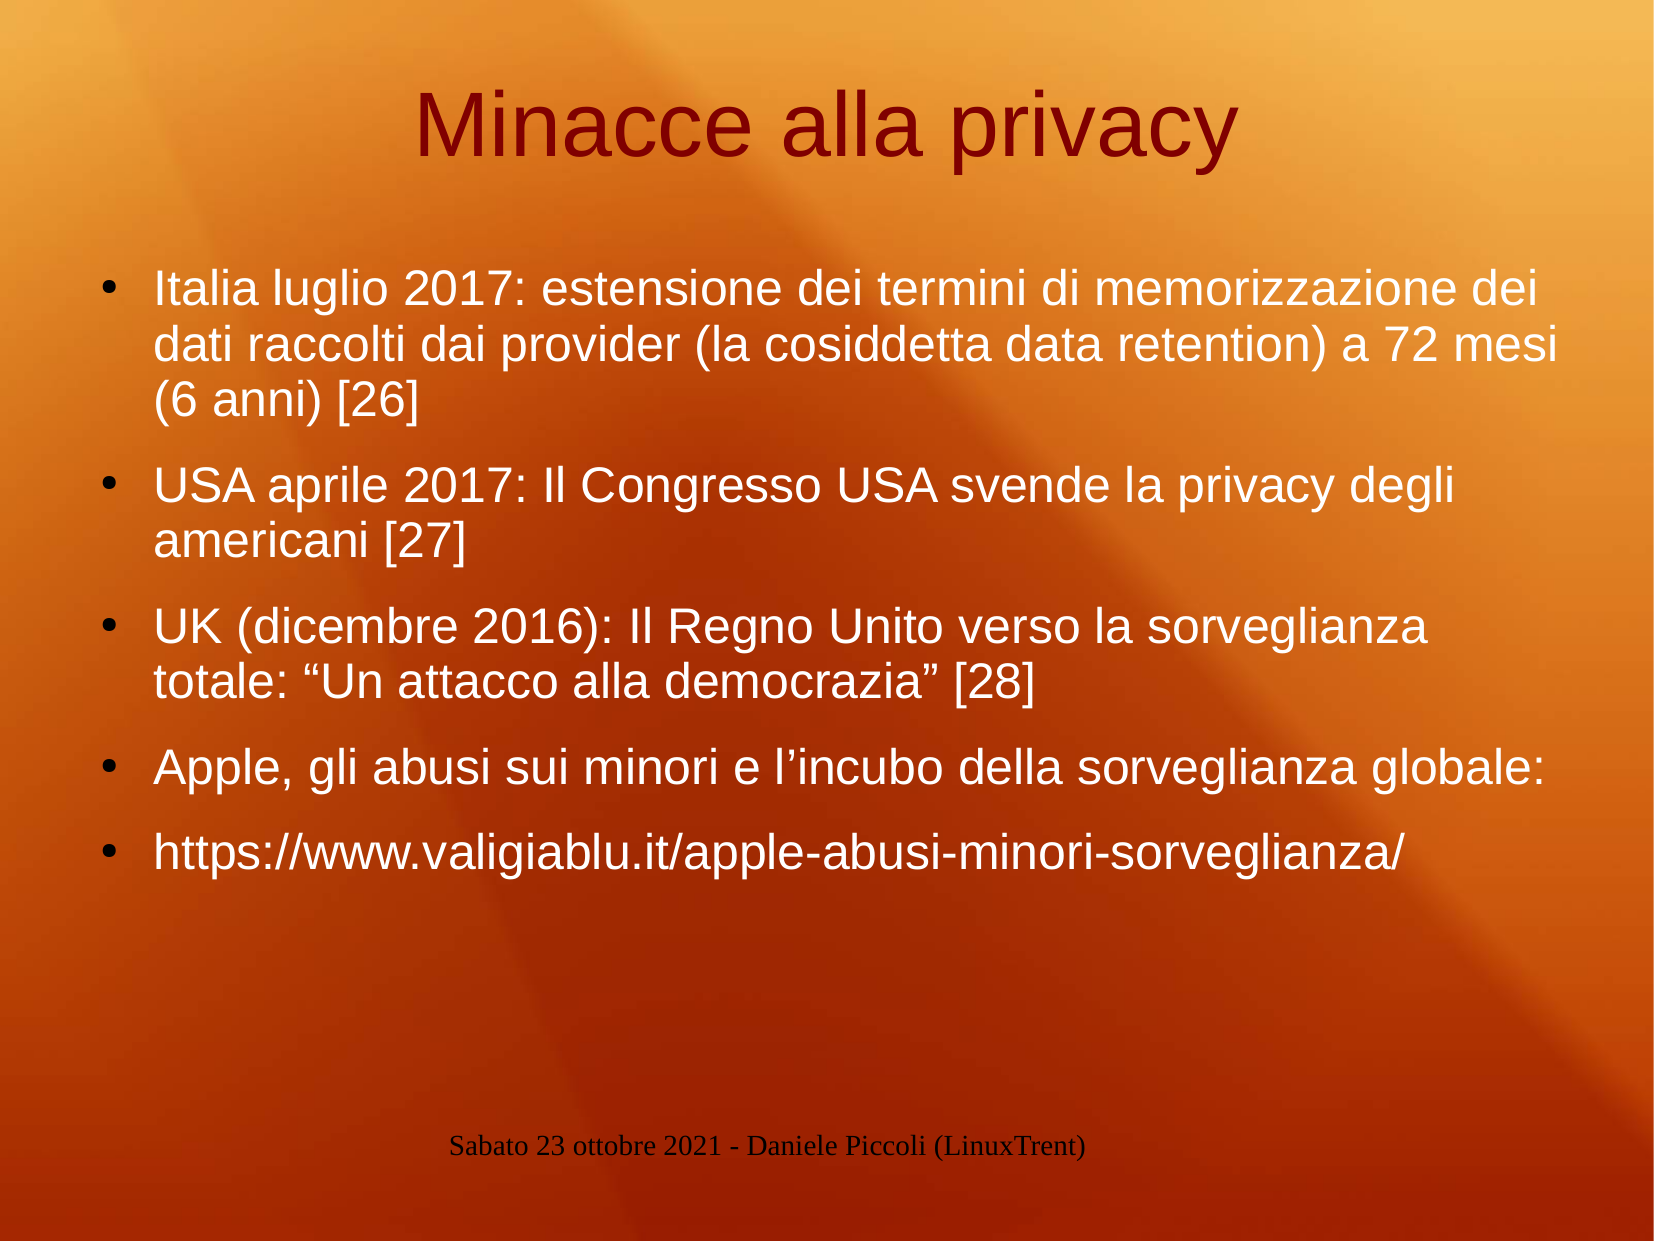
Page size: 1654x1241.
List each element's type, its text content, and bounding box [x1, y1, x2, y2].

title Minacce alla privacy [82, 49, 1571, 201]
list Italia luglio 2017: estensione dei termini di memorizzazione dei dati raccolti dai provider (la cosiddetta data retention) a 72 mesi (6 anni) [26] USA aprile 2017: Il Congresso USA svende la privacy degli americani [27] UK (dicembre 2016): Il Regno Unito verso la sorveglianza totale: “Un attacco alla democrazia” [28] Apple, gli abusi sui minori e l’incubo della sorveglianza globale: https://www.valigiablu.it/apple-abusi-minori-sorveglianza/ [82, 260, 1571, 881]
picture [0, 0, 1654, 1241]
